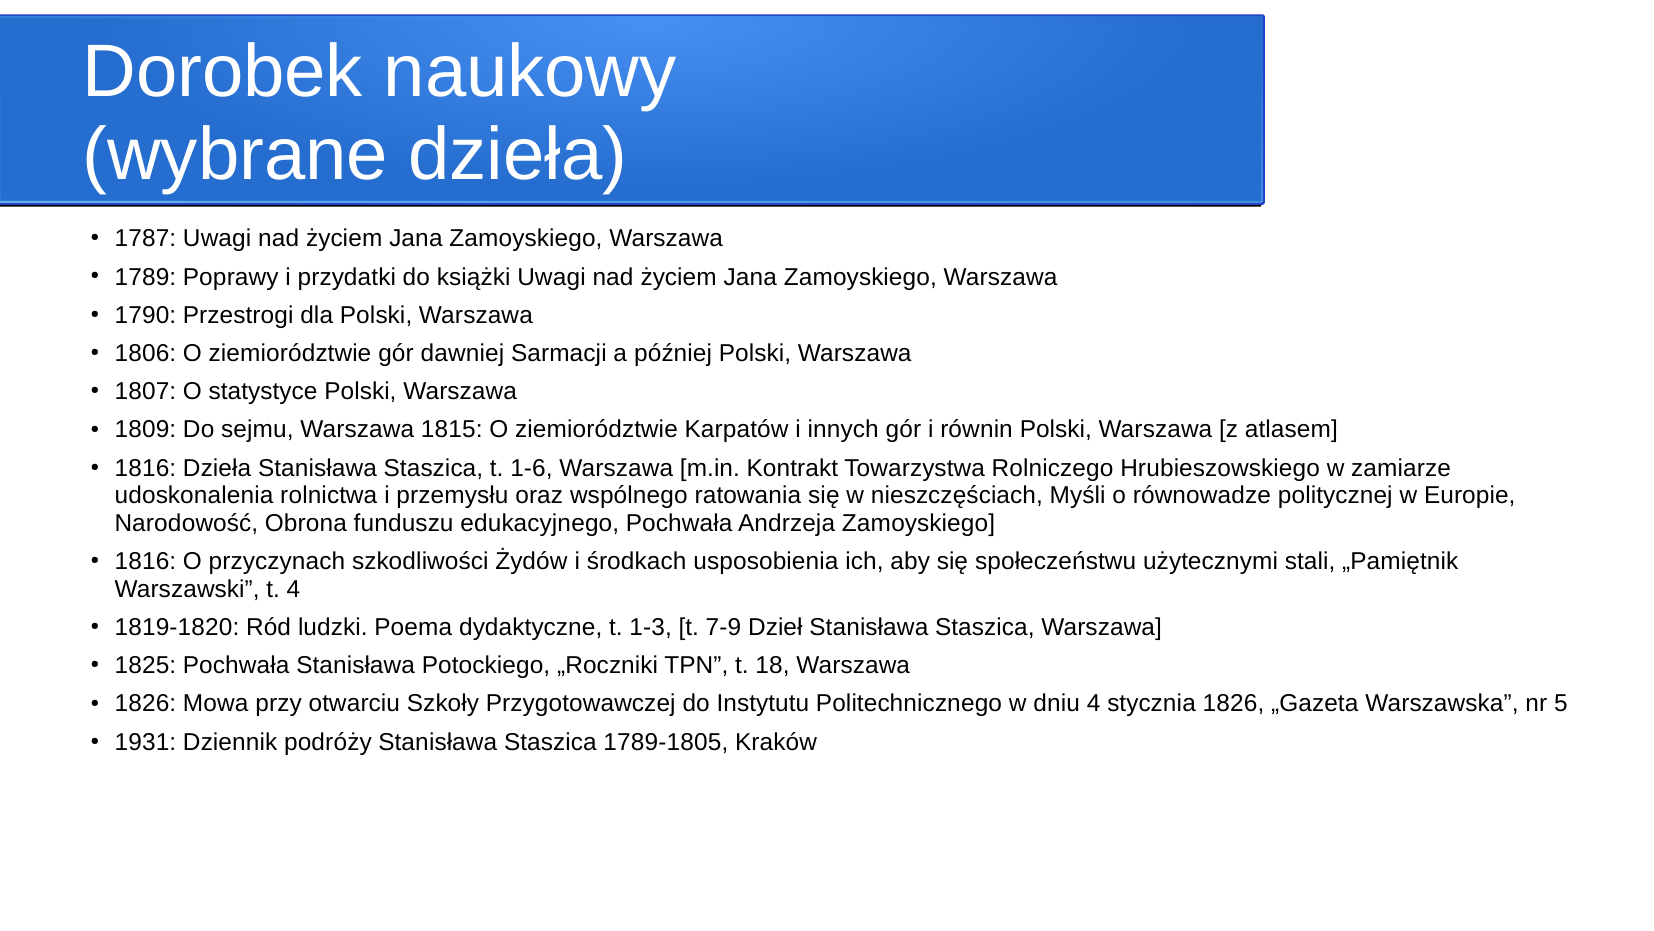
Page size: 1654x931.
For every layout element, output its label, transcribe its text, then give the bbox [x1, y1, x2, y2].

title Dorobek naukowy (wybrane dzieła) [82, 29, 1235, 196]
list 1787: Uwagi nad życiem Jana Zamoyskiego, Warszawa 1789: Poprawy i przydatki do książki Uwagi nad życiem Jana Zamoyskiego, Warszawa 1790: Przestrogi dla Polski, Warszawa 1806: O ziemiorództwie gór dawniej Sarmacji a później Polski, Warszawa 1807: O statystyce Polski, Warszawa 1809: Do sejmu, Warszawa 1815: O ziemiorództwie Karpatów i innych gór i równin Polski, Warszawa [z atlasem] 1816: Dzieła Stanisława Staszica, t. 1-6, Warszawa [m.in. Kontrakt Towarzystwa Rolniczego Hrubieszowskiego w zamiarze udoskonalenia rolnictwa i przemysłu oraz wspólnego ratowania się w nieszczęściach, Myśli o równowadze politycznej w Europie, Narodowość, Obrona funduszu edukacyjnego, Pochwała Andrzeja Zamoyskiego] 1816: O przyczynach szkodliwości Żydów i środkach usposobienia ich, aby się społeczeństwu użytecznymi stali, „Pamiętnik Warszawski”, t. 4 1819-1820: Ród ludzki. Poema dydaktyczne, t. 1-3, [t. 7-9 Dzieł Stanisława Staszica, Warszawa] 1825: Pochwała Stanisława Potockiego, „Roczniki TPN”, t. 18, Warszawa 1826: Mowa przy otwarciu Szkoły Przygotowawczej do Instytutu Politechnicznego w dniu 4 stycznia 1826, „Gazeta Warszawska”, nr 5 1931: Dziennik podróży Stanisława Staszica 1789-1805, Kraków [82, 224, 1571, 764]
